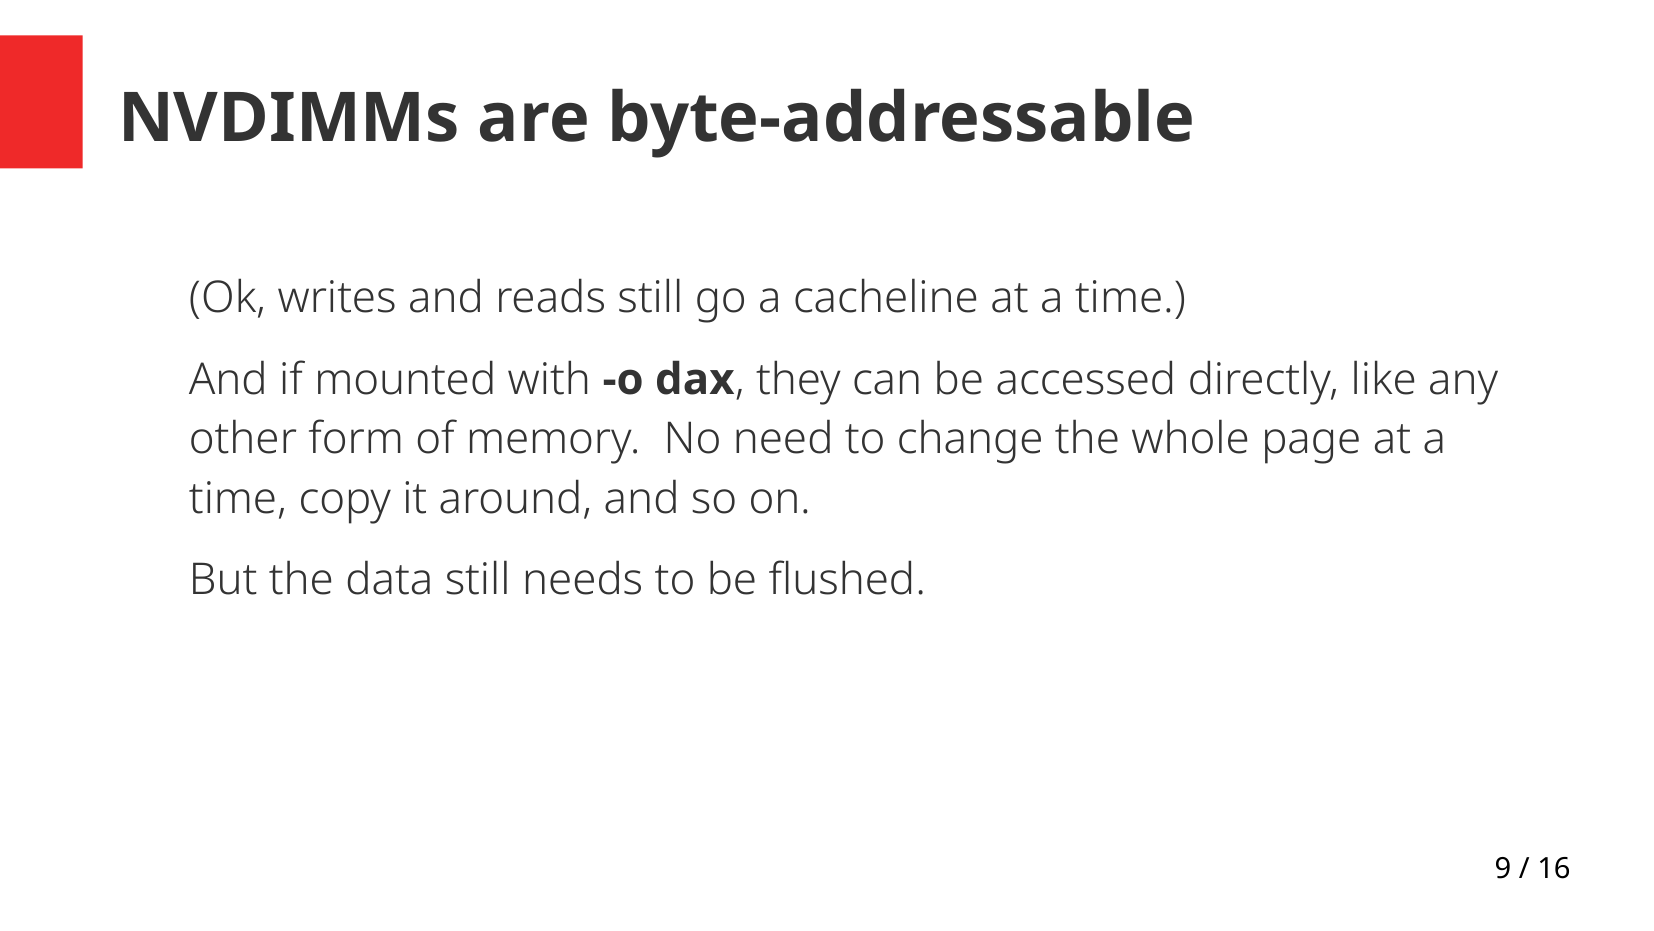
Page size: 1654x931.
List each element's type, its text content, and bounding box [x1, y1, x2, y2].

title NVDIMMs are byte-addressable [118, 37, 1571, 193]
list (Ok, writes and reads still go a cacheline at a time.) And if mounted with -o dax, they can be accessed directly, like any other form of memory. No need to change the whole page at a time, copy it around, and so on. But the data still needs to be flushed. [118, 265, 1536, 806]
